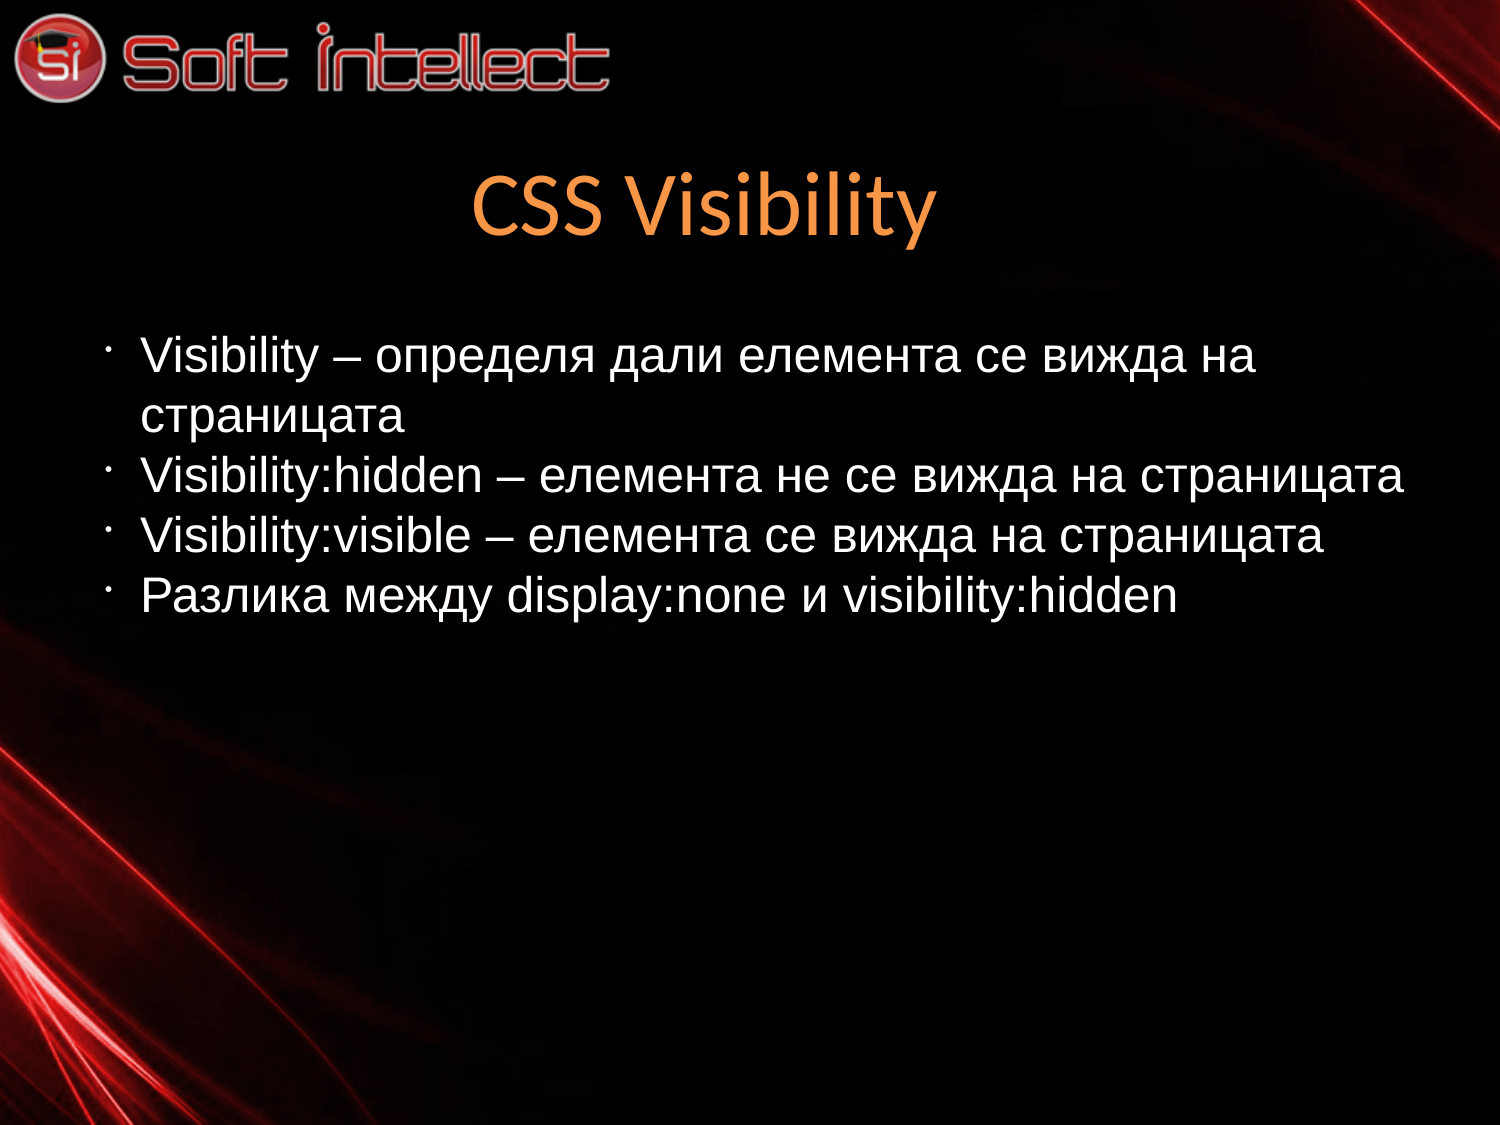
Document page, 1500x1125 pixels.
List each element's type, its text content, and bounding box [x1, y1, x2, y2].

picture [0, 0, 1500, 1125]
text_box CSS Visibility [29, 104, 1380, 293]
text_box Visibility – определя дали елемента се вижда на страницата Visibility:hidden – елемента не се вижда на страницата Visibility:visible – елемента се вижда на страницата Разлика между display:none и visibility:hidden [90, 314, 1441, 646]
